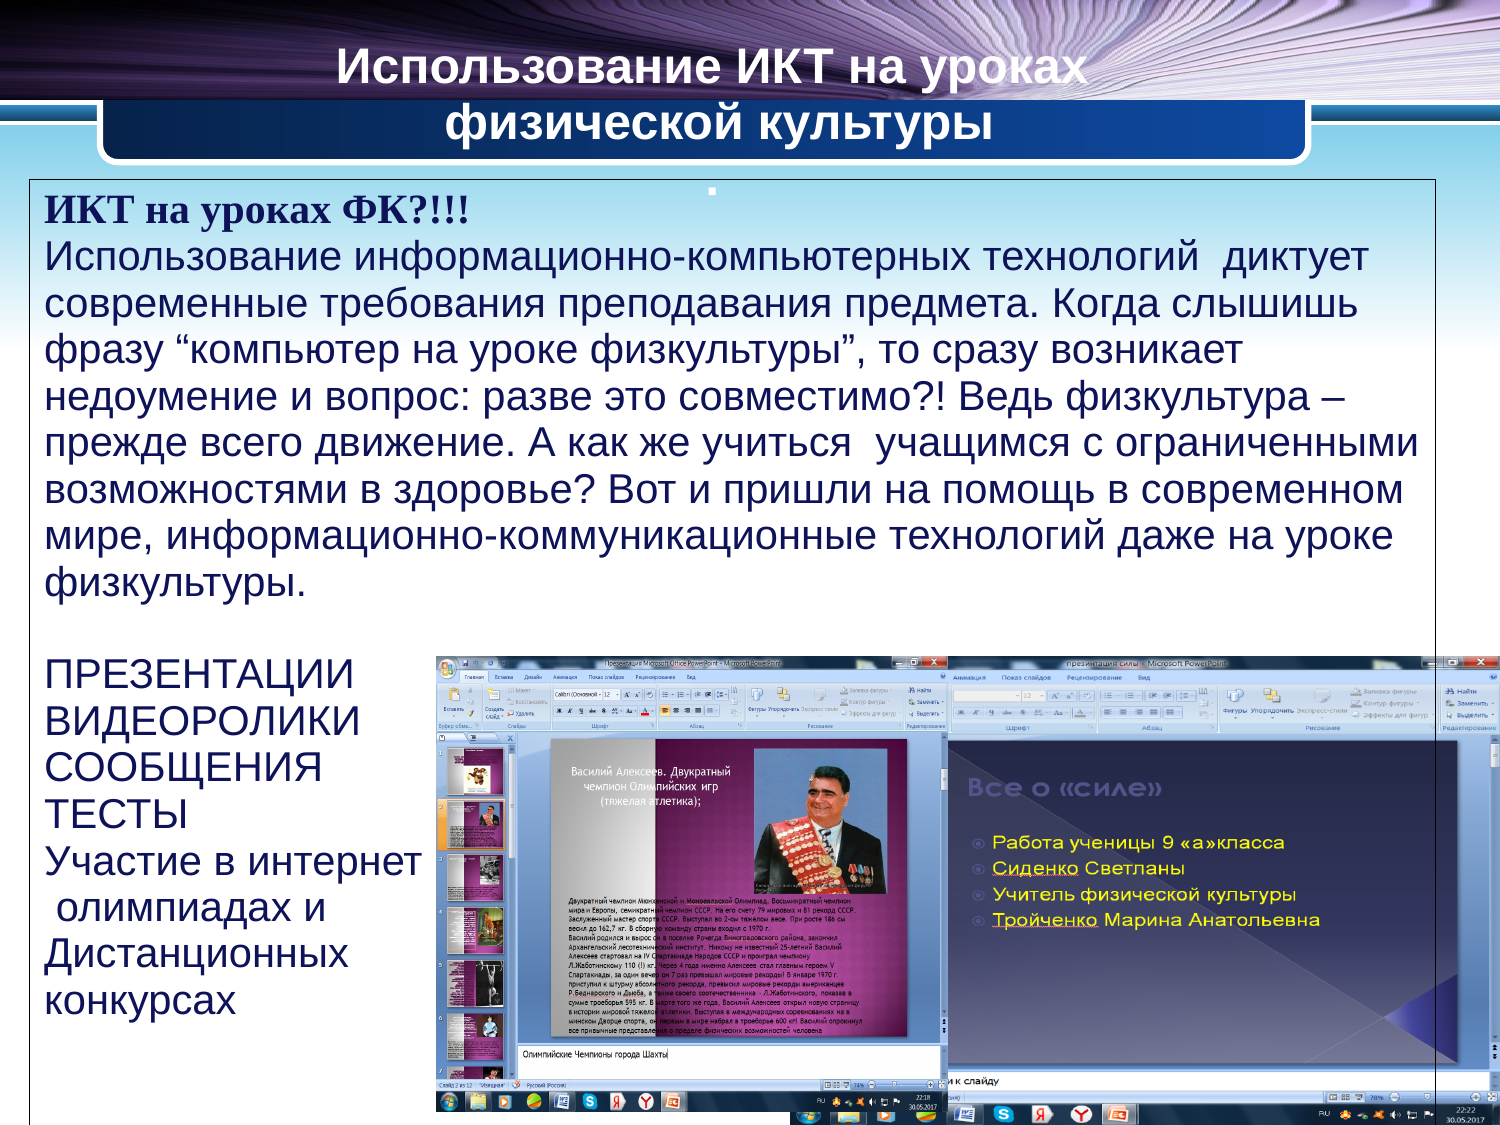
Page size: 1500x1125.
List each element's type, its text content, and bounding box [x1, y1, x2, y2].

text_box Использование ИКТ на уроках физической культуры . [135, 30, 1289, 179]
chart [433, 656, 1184, 1125]
picture [0, 0, 1500, 100]
text_box ИКТ на уроках ФК?!!! Использование информационно-компьютерных технологий диктует современные требования преподавания предмета. Когда слышишь фразу “компьютер на уроке физкультуры”, то сразу возникает недоумение и вопрос: разве это совместимо?! Ведь физкультура – прежде всего движение. А как же учиться учащимся с ограниченными возможностями в здоровье? Вот и пришли на помощь в современном мире, информационно-коммуникационные технологий даже на уроке физкультуры. ПРЕЗЕНТАЦИИ ВИДЕОРОЛИКИ СООБЩЕНИЯ ТЕСТЫ Участие в интернет олимпиадах и Дистанционных конкурсах [29, 179, 1436, 1125]
picture [1436, 656, 1500, 1125]
